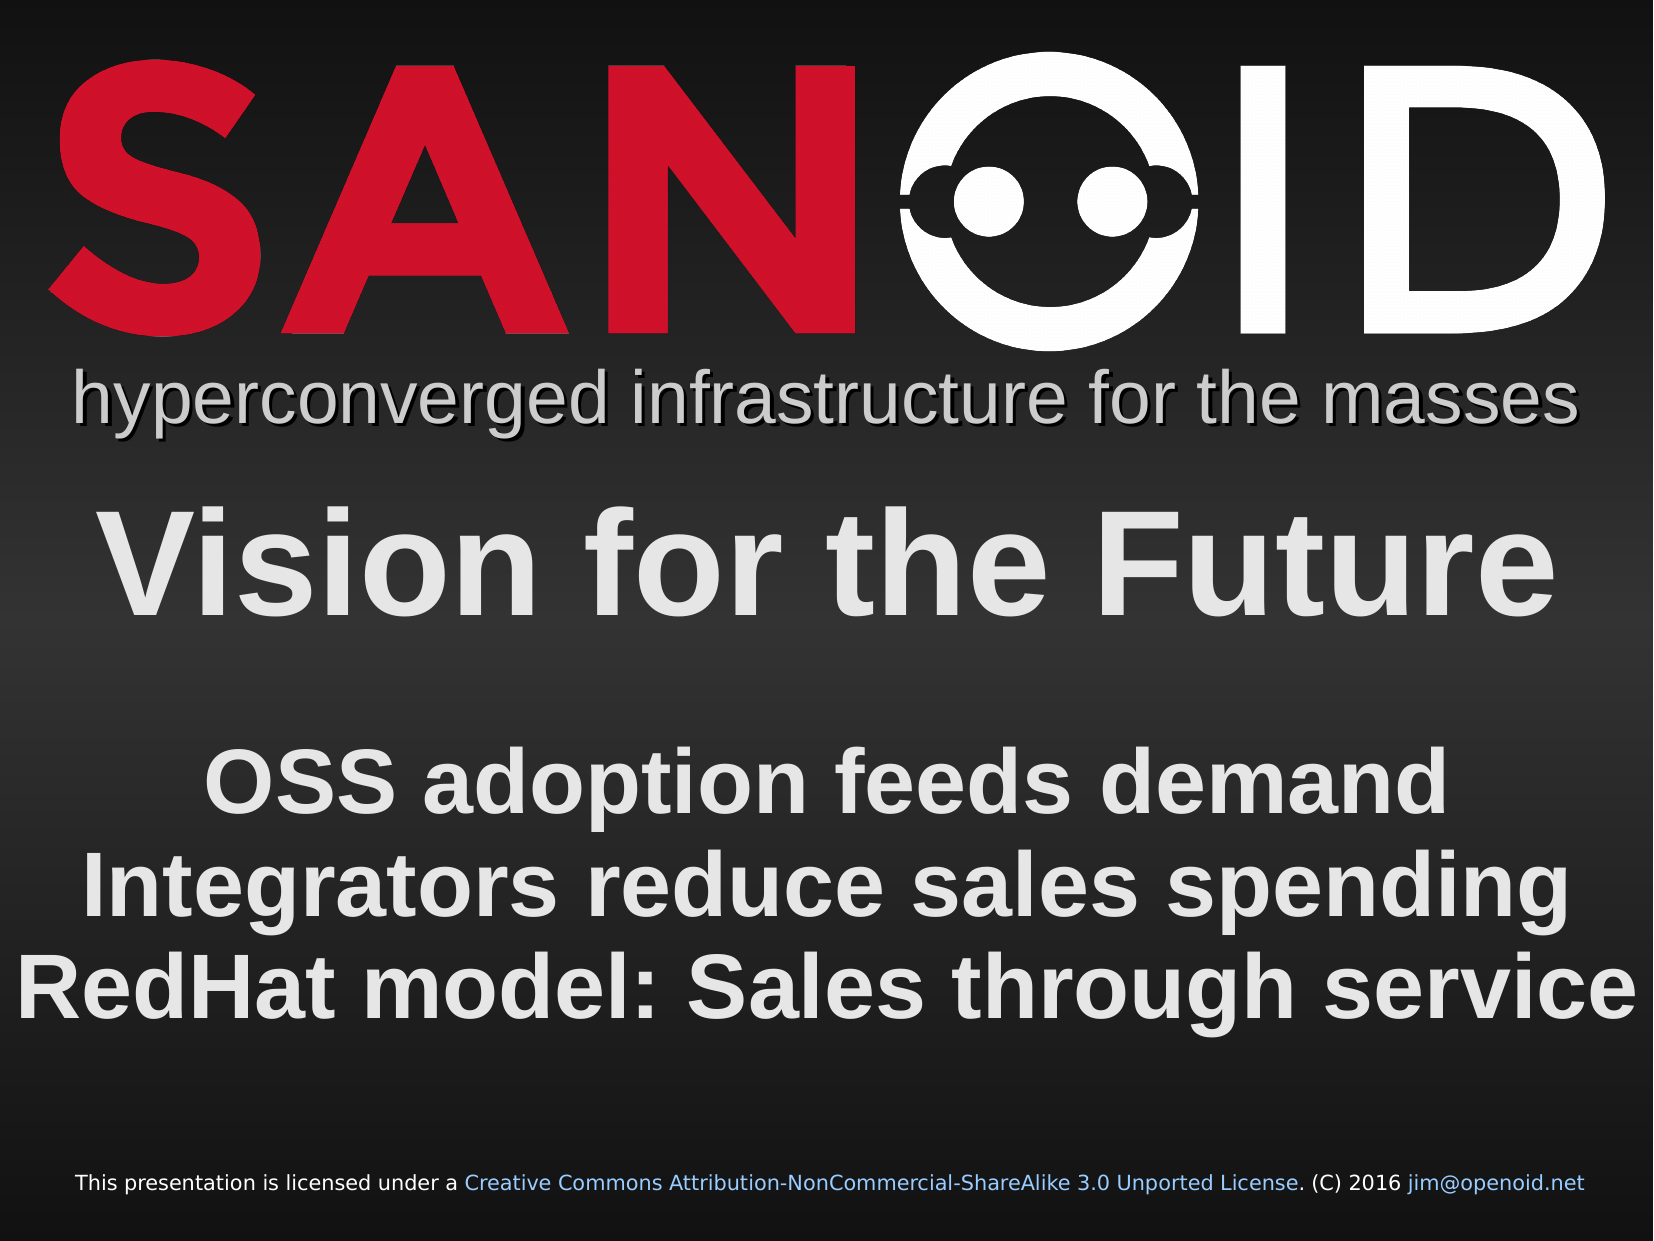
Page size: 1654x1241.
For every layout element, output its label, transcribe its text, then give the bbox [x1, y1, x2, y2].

title Vision for the Future [3, 75, 1653, 450]
title OSS adoption feeds demand Integrators reduce sales spending RedHat model: Sales through service [3, 450, 1653, 1241]
picture [15, 14, 1638, 75]
